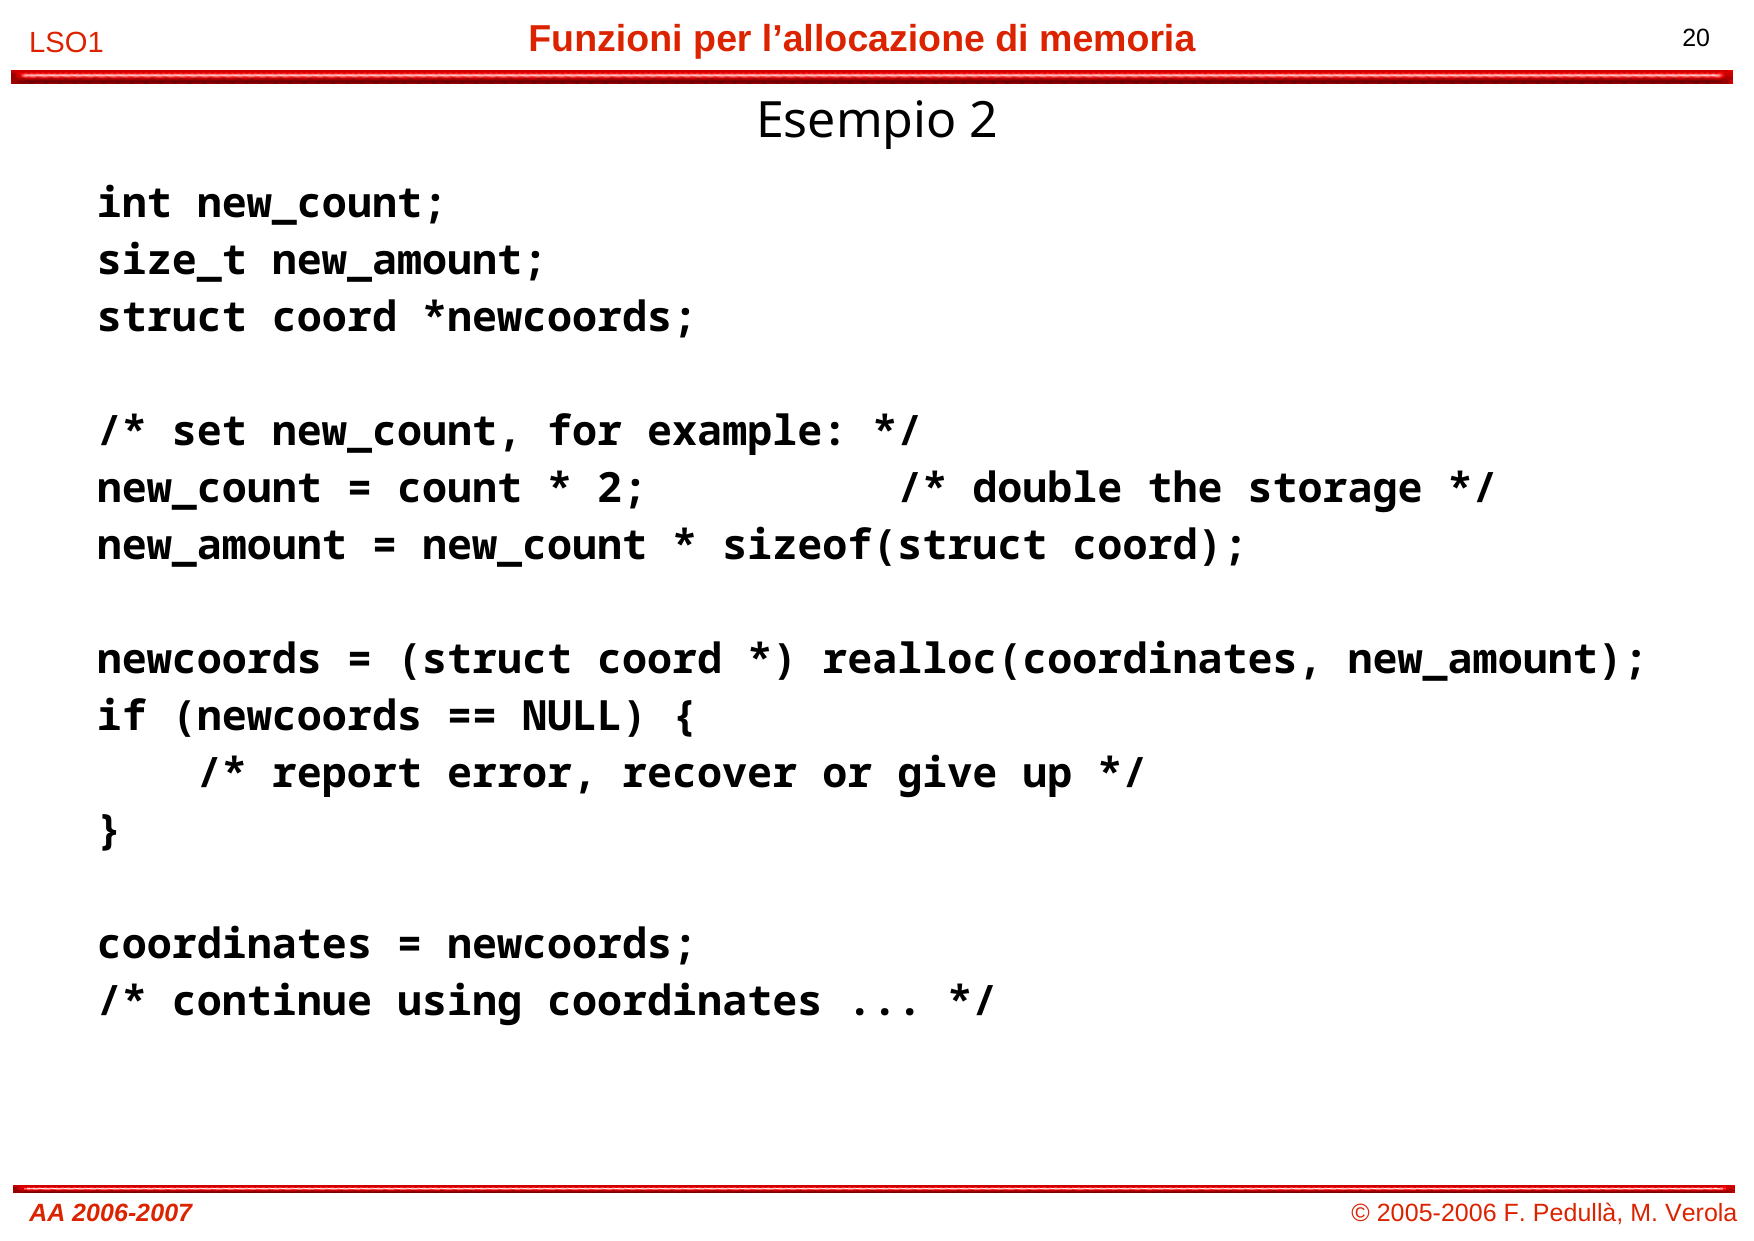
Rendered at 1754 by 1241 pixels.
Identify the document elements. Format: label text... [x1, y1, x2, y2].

list int new_count; size_t new_amount; struct coord *newcoords; /* set new_count, for example: */ new_count = count * 2; /* double the storage */ new_amount = new_count * sizeof(struct coord); newcoords = (struct coord *) realloc(coordinates, new_amount); if (newcoords == NULL) { /* report error, recover or give up */ } coordinates = newcoords; /* continue using coordinates ... */ [82, 165, 1663, 1060]
picture [11, 70, 1733, 84]
picture [13, 1185, 1735, 1193]
title Esempio 2 [412, 72, 1342, 165]
